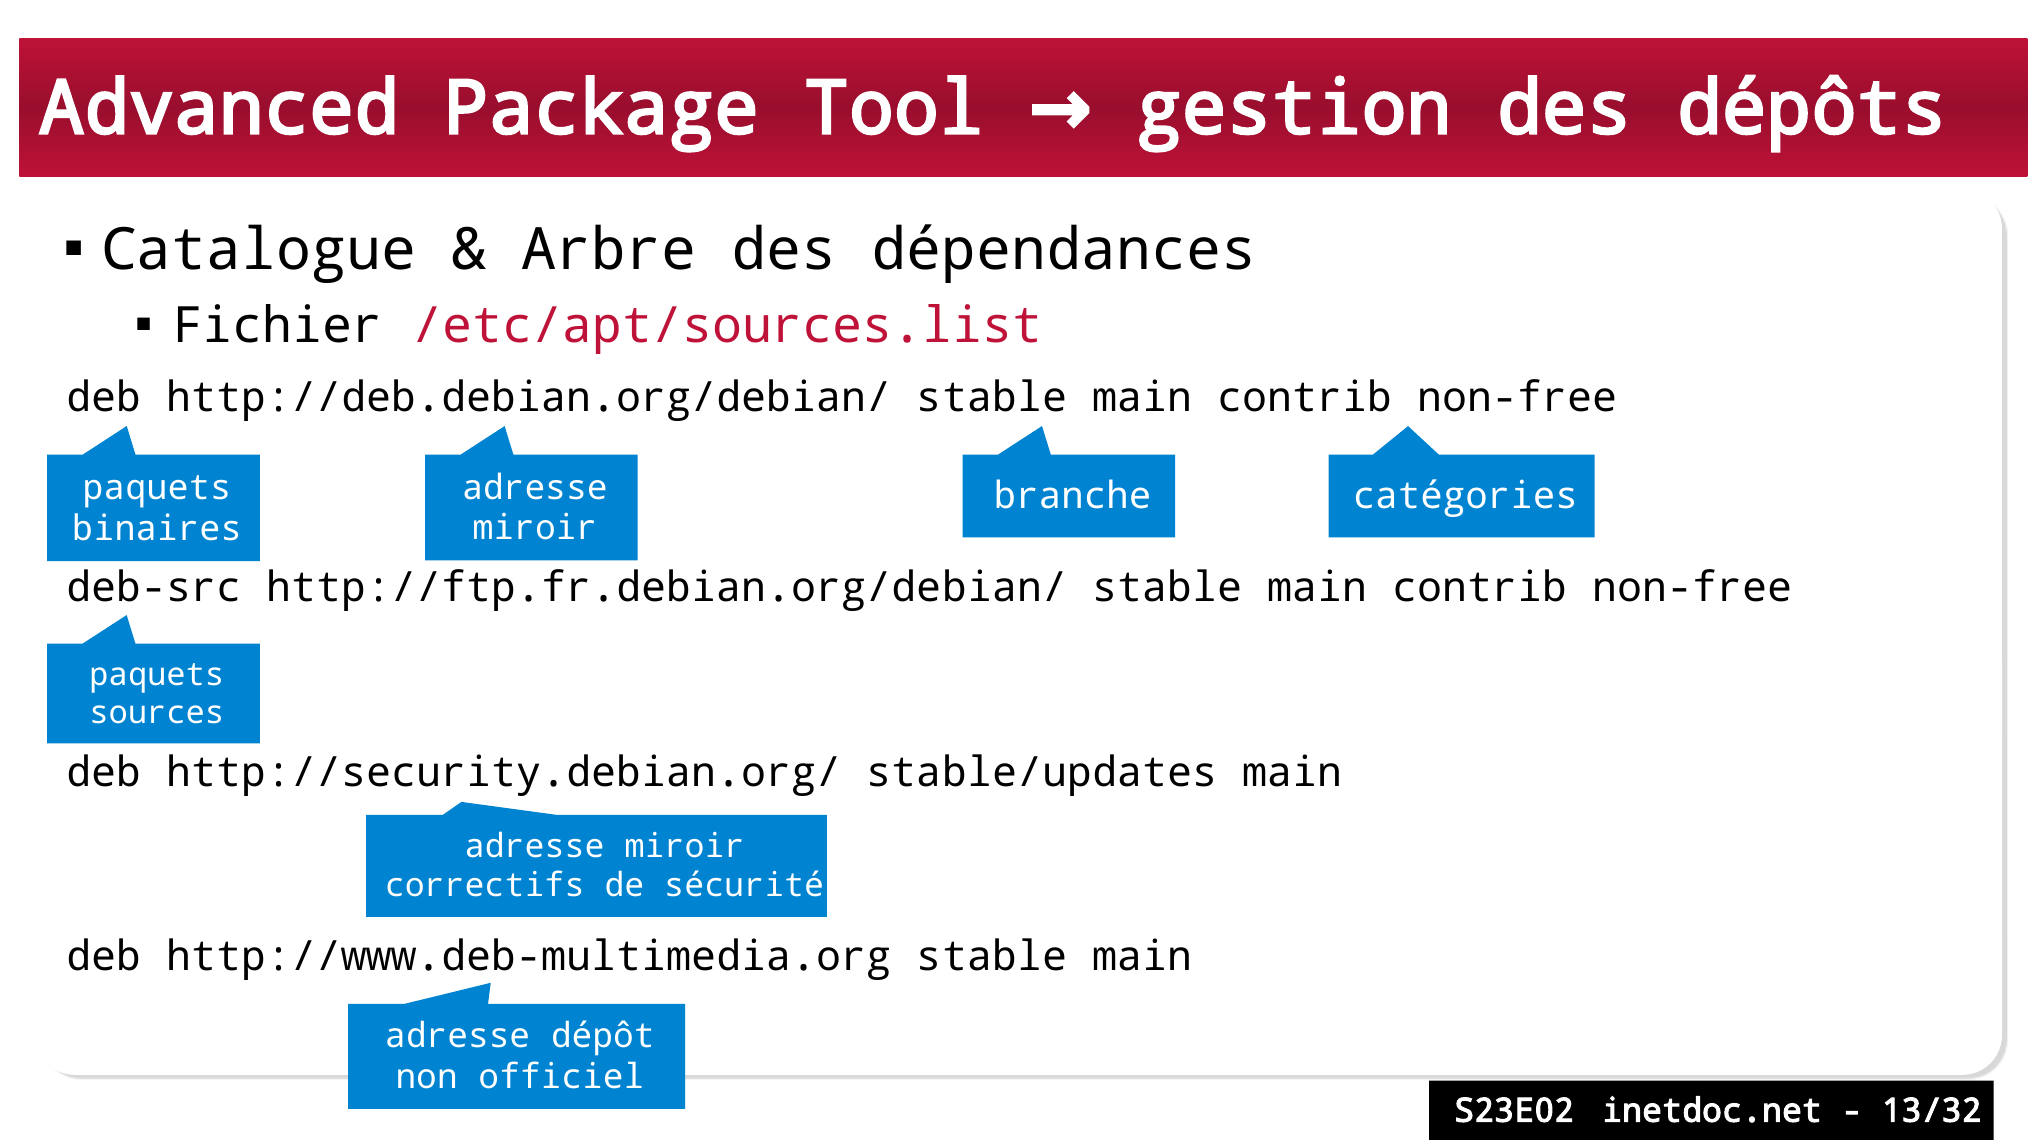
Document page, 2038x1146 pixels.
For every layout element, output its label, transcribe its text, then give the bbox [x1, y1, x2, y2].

text_box Catalogue & Arbre des dépendances Fichier /etc/apt/sources.list deb http://deb.debian.org/debian/ stable main contrib non-free deb-src http://ftp.fr.debian.org/debian/ stable main contrib non-free deb http://security.debian.org/ stable/updates main deb http://www.deb-multimedia.org stable main [35, 188, 2003, 1075]
text_box S23E02 inetdoc.net - <numéro>/32 [1429, 1080, 1994, 1140]
text_box adresse miroir [425, 426, 638, 561]
text_box Advanced Package Tool → gestion des dépôts [19, 38, 2028, 177]
text_box branche [962, 426, 1176, 538]
text_box adresse miroir correctifs de sécurité [366, 801, 827, 917]
text_box paquets binaires [47, 426, 260, 562]
text_box paquets sources [47, 615, 260, 744]
text_box catégories [1328, 426, 1595, 538]
text_box adresse dépôt non officiel [348, 982, 686, 1109]
